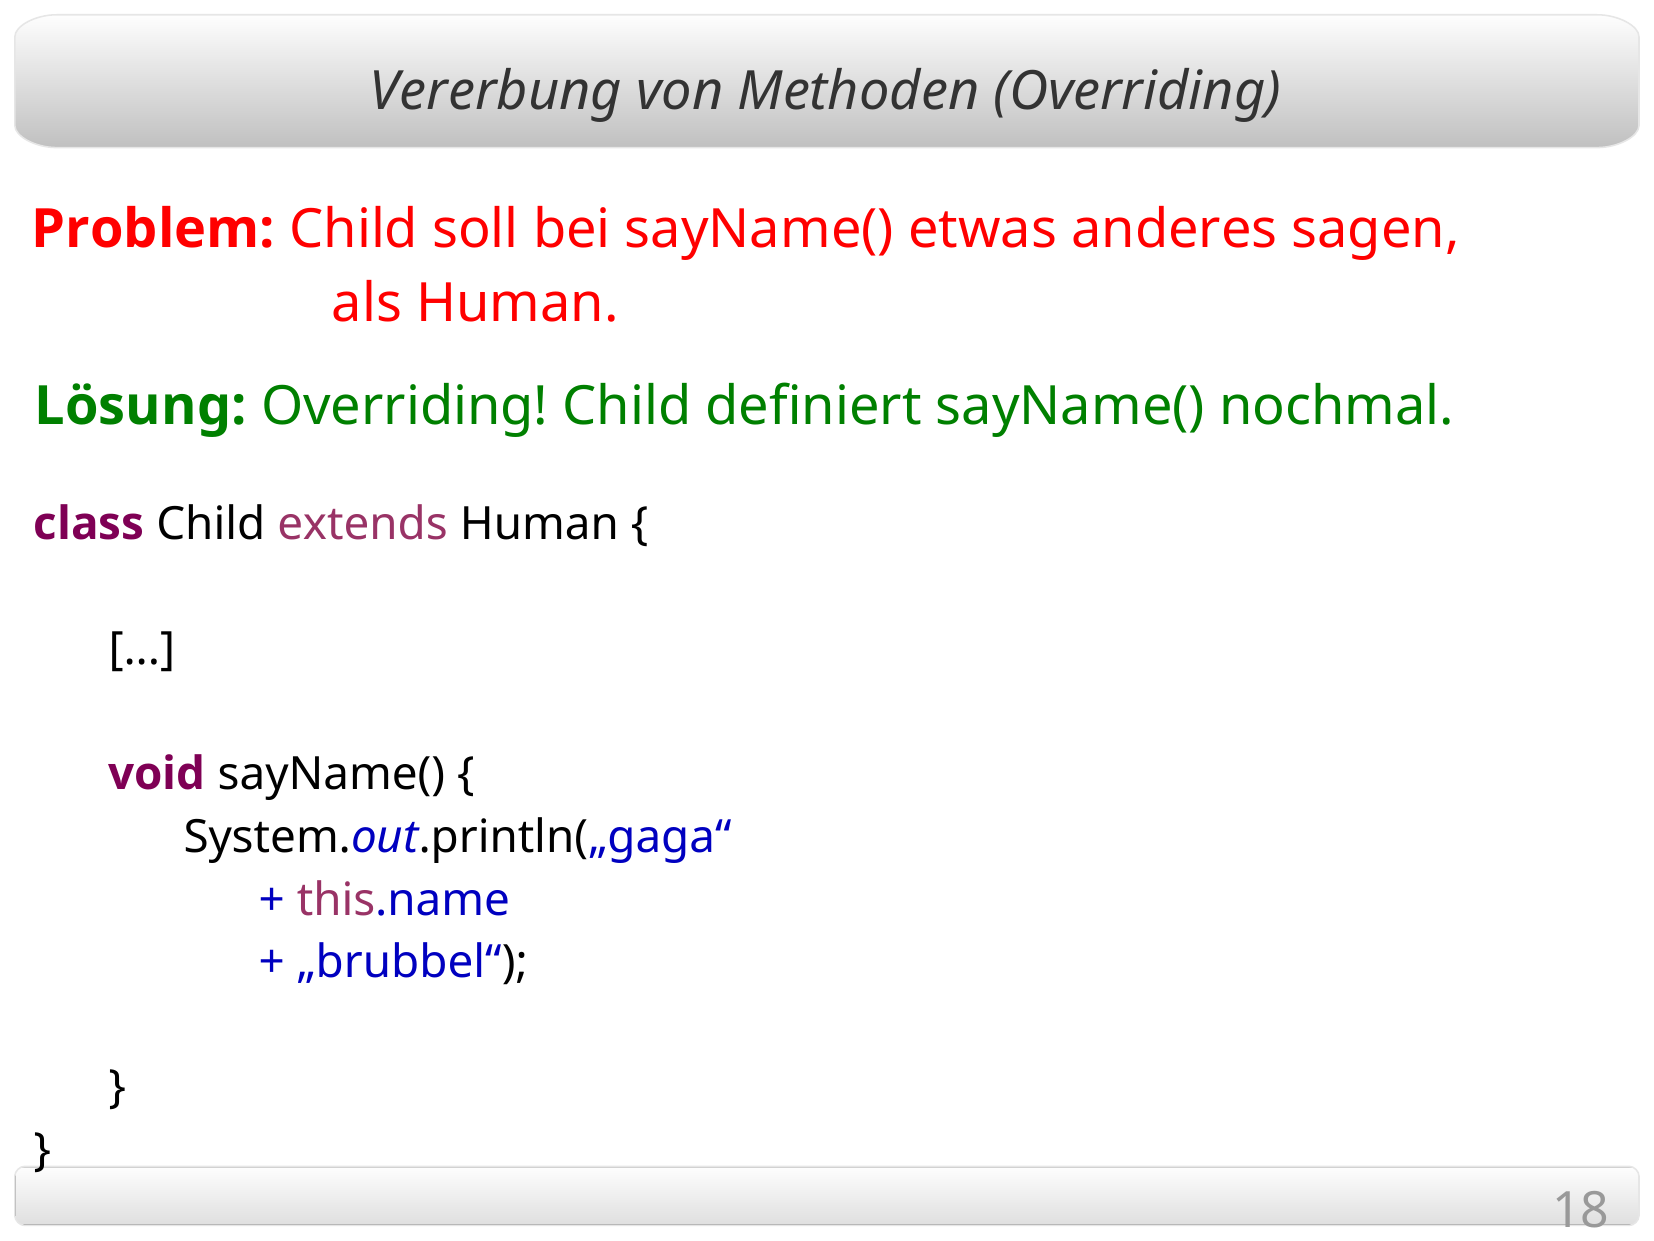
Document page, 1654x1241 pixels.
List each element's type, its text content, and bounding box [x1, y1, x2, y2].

text_box Lösung: Overriding! Child definiert sayName() nochmal. [34, 366, 1590, 433]
text_box Problem: Child soll bei sayName() etwas anderes sagen, als Human. [31, 189, 1605, 322]
title Vererbung von Methoden (Overriding) [29, 29, 1624, 147]
text_box class Child extends Human { [...] void sayName() { System.out.println(„gaga“ + this.name + „brubbel“); } } [33, 490, 944, 1182]
